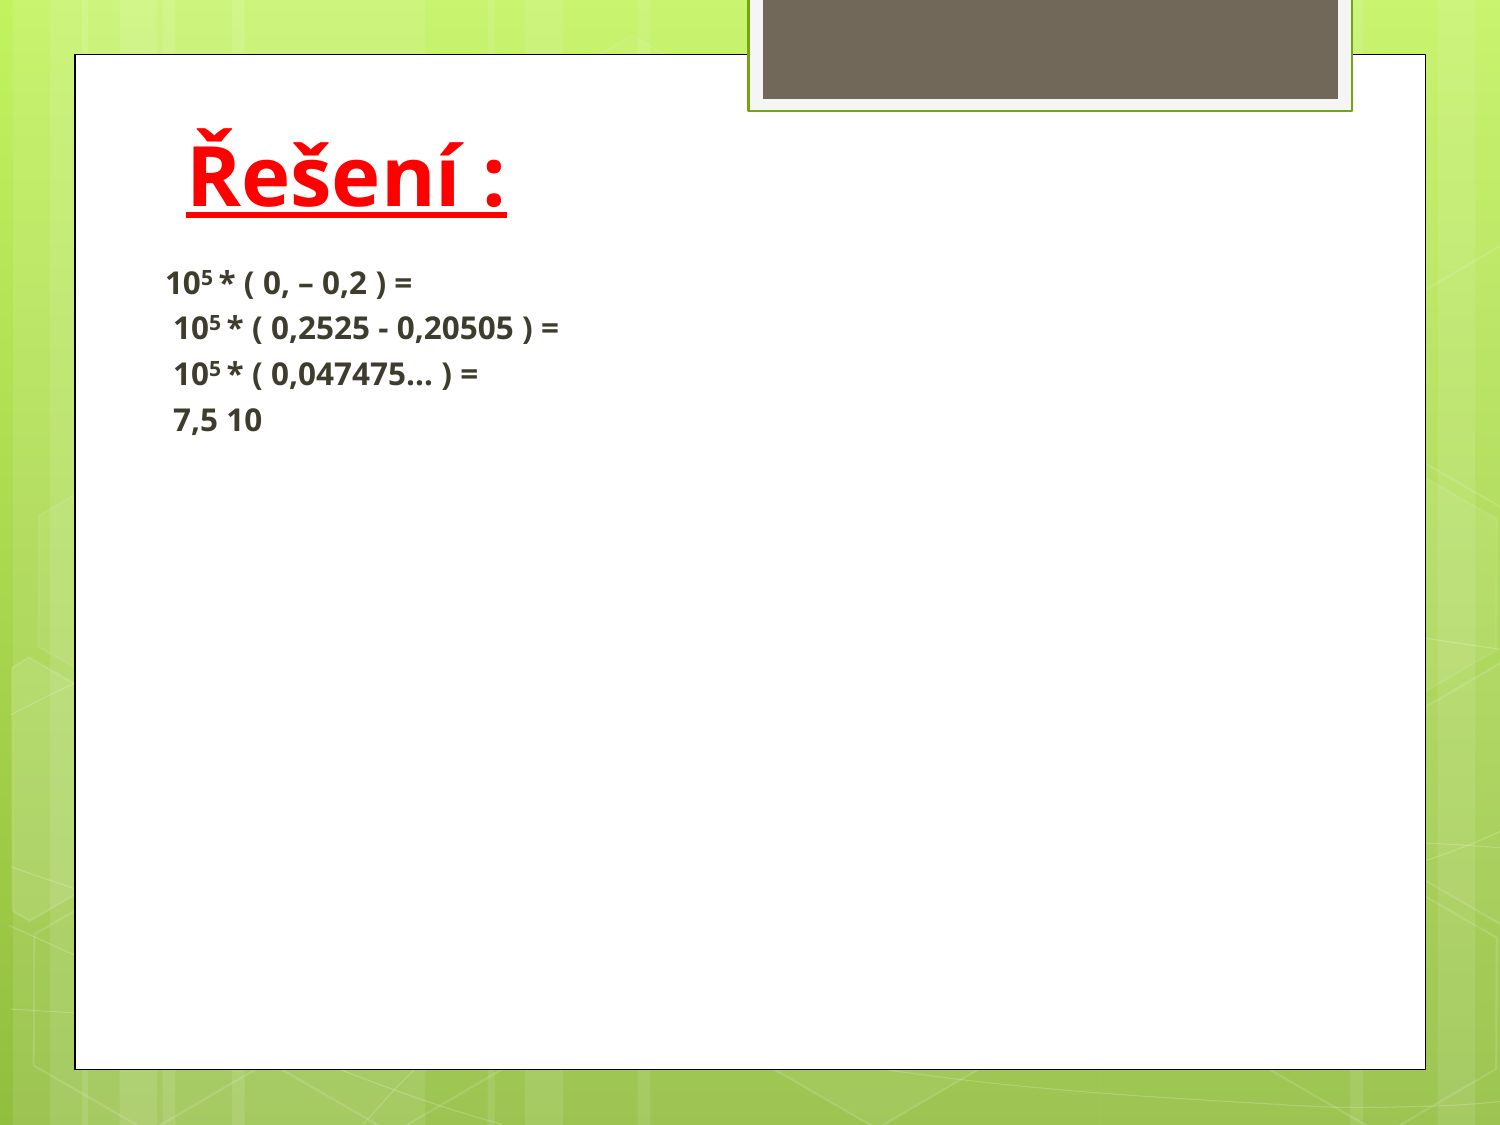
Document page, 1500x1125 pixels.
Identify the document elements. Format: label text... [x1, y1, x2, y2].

list 105 * ( 0, – 0,2 ) = 105 * ( 0,2525 - 0,20505 ) = 105 * ( 0,047475… ) = 7,5 10 [76, 255, 1427, 450]
title Řešení : [171, 42, 1415, 231]
